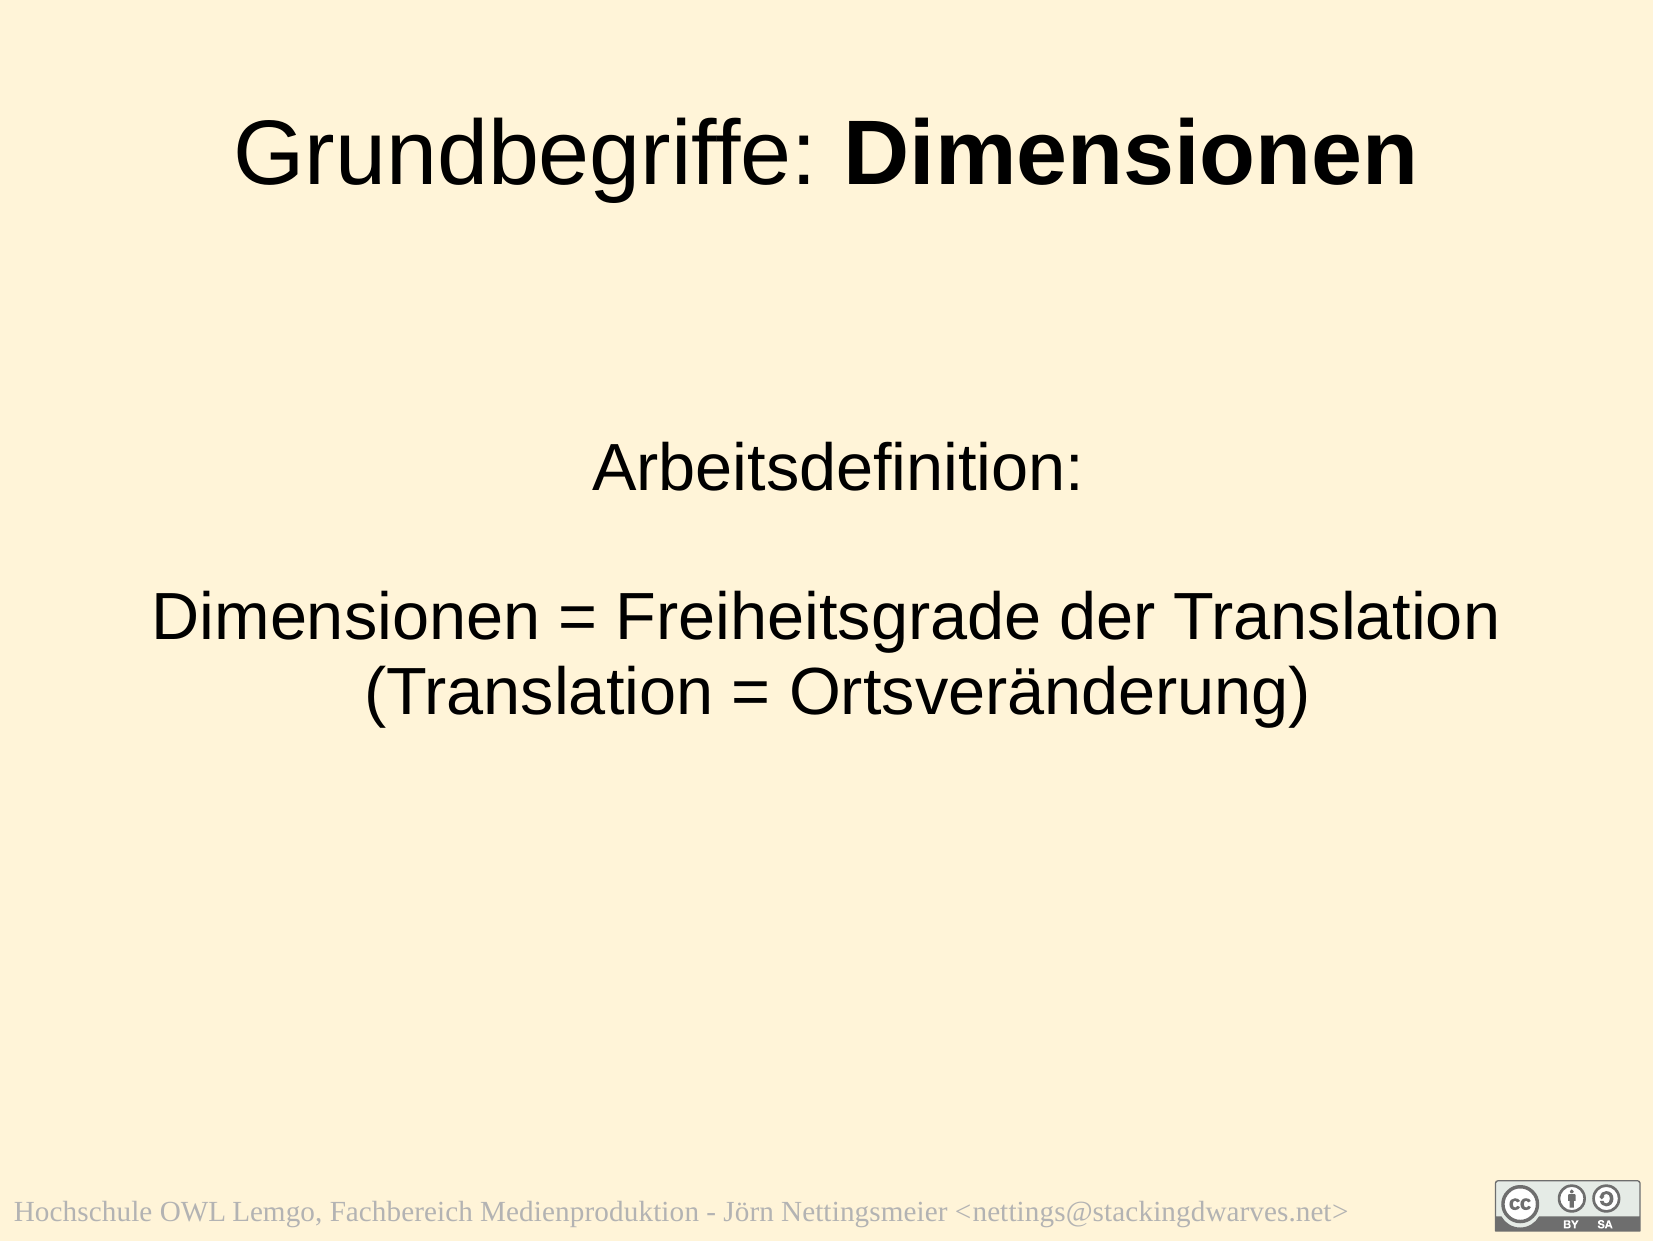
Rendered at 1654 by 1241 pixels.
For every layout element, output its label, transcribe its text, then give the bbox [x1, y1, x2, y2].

subtitle Arbeitsdefinition: Dimensionen = Freiheitsgrade der Translation (Translation = Ortsveränderung) [82, 49, 1571, 1109]
